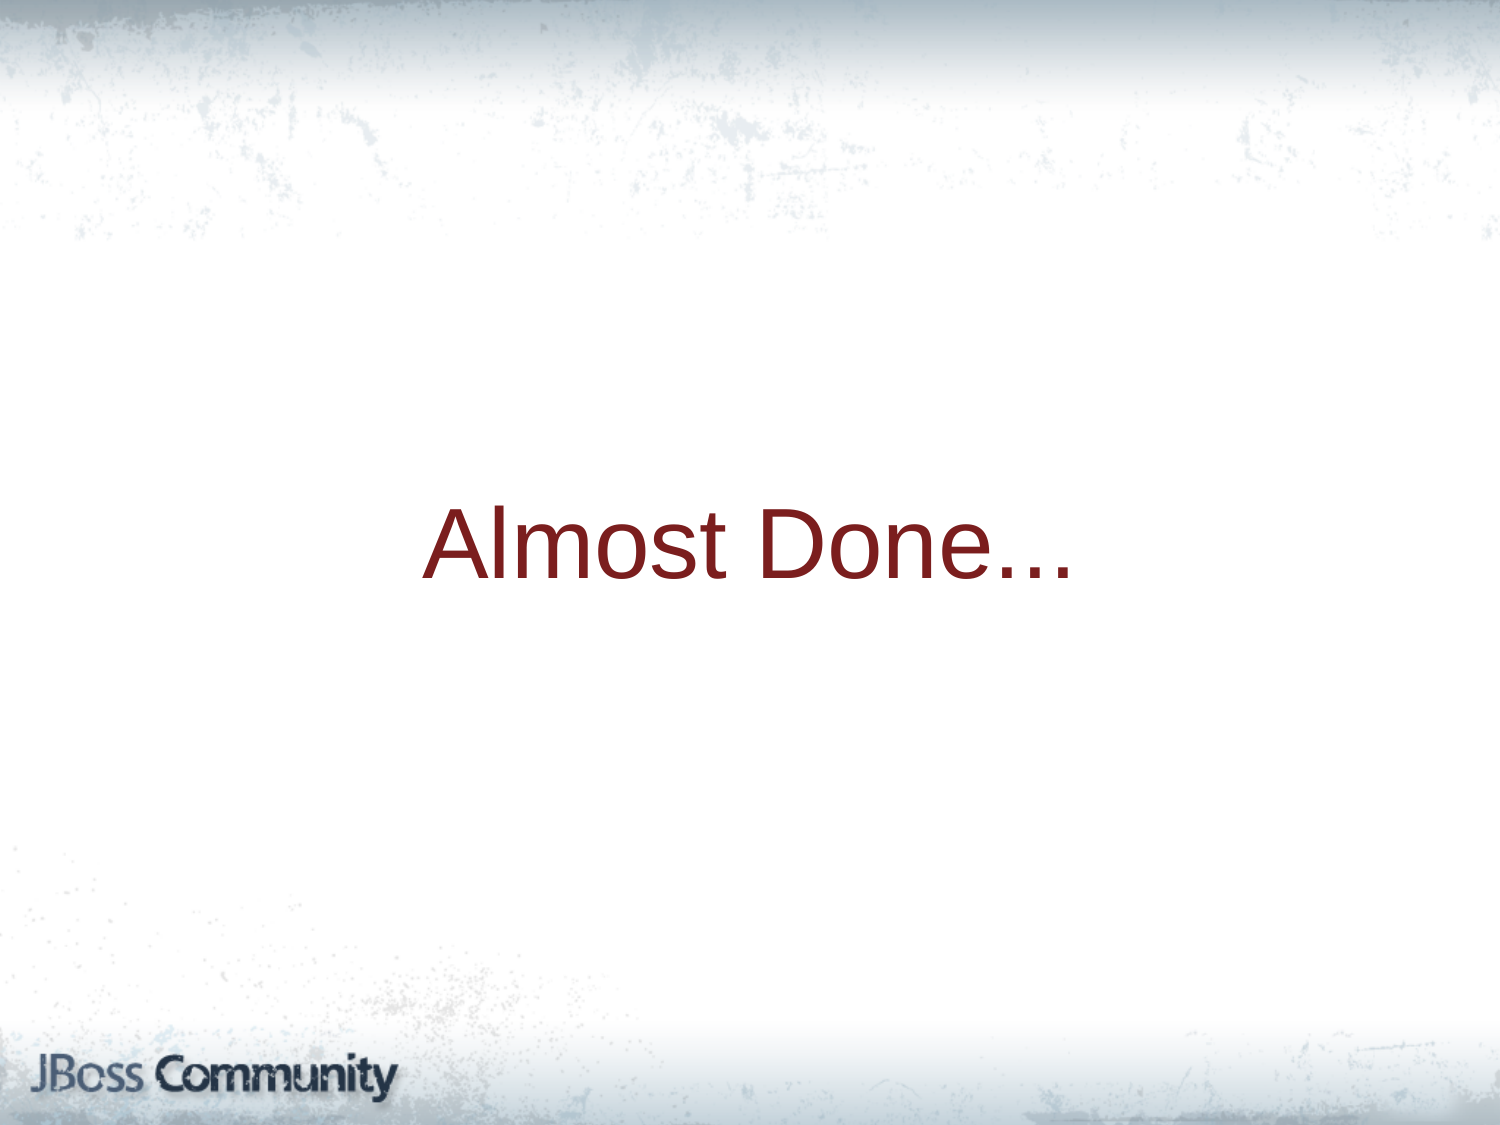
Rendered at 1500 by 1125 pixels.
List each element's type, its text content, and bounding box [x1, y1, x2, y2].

subtitle Almost Done... [112, 76, 1388, 1001]
picture [0, 0, 1500, 1125]
